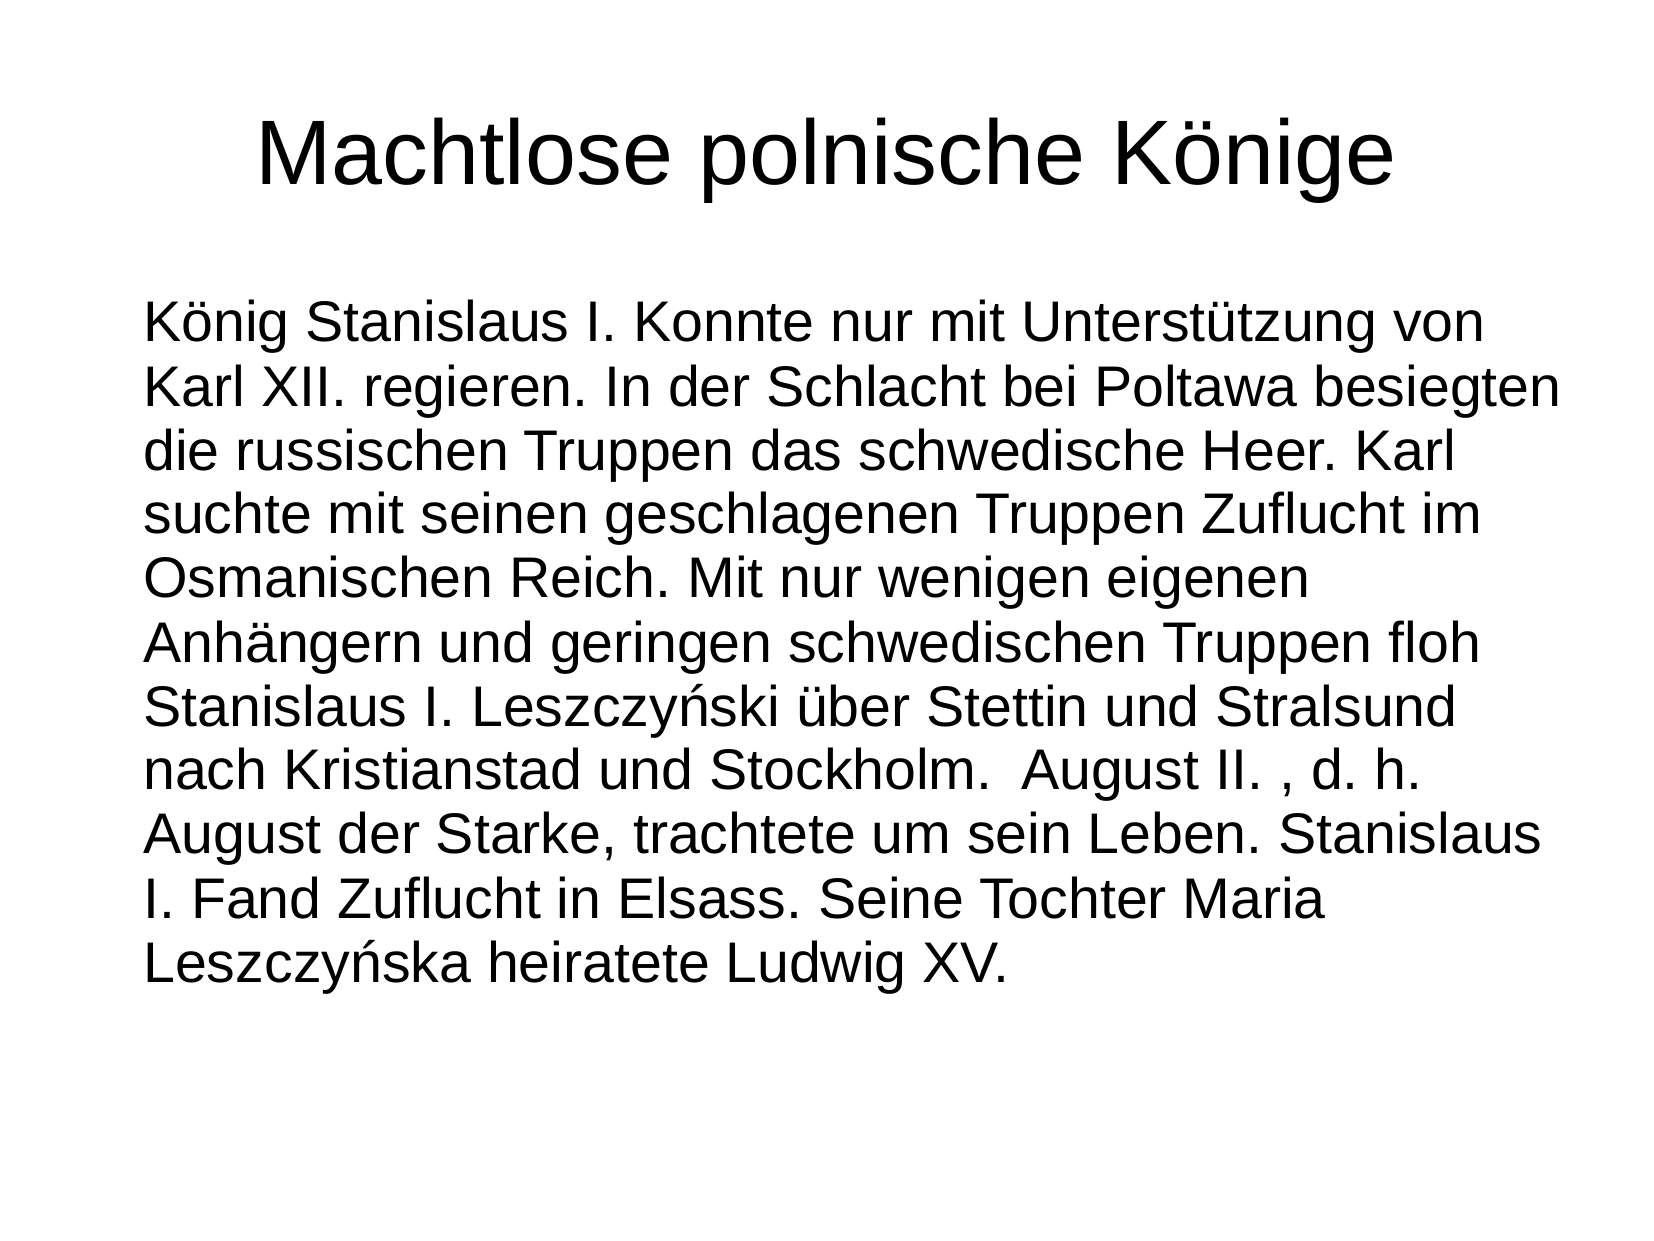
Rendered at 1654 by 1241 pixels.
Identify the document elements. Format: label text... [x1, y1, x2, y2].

list König Stanislaus I. Konnte nur mit Unterstützung von Karl XII. regieren. In der Schlacht bei Poltawa besiegten die russischen Truppen das schwedische Heer. Karl suchte mit seinen geschlagenen Truppen Zuflucht im Osmanischen Reich. Mit nur wenigen eigenen Anhängern und geringen schwedischen Truppen floh Stanislaus I. Leszczyński über Stettin und Stralsund nach Kristianstad und Stockholm. August II. , d. h. August der Starke, trachtete um sein Leben. Stanislaus I. Fand Zuflucht in Elsass. Seine Tochter Maria Leszczyńska heiratete Ludwig XV. [82, 290, 1571, 1010]
title Machtlose polnische Könige [82, 49, 1571, 257]
